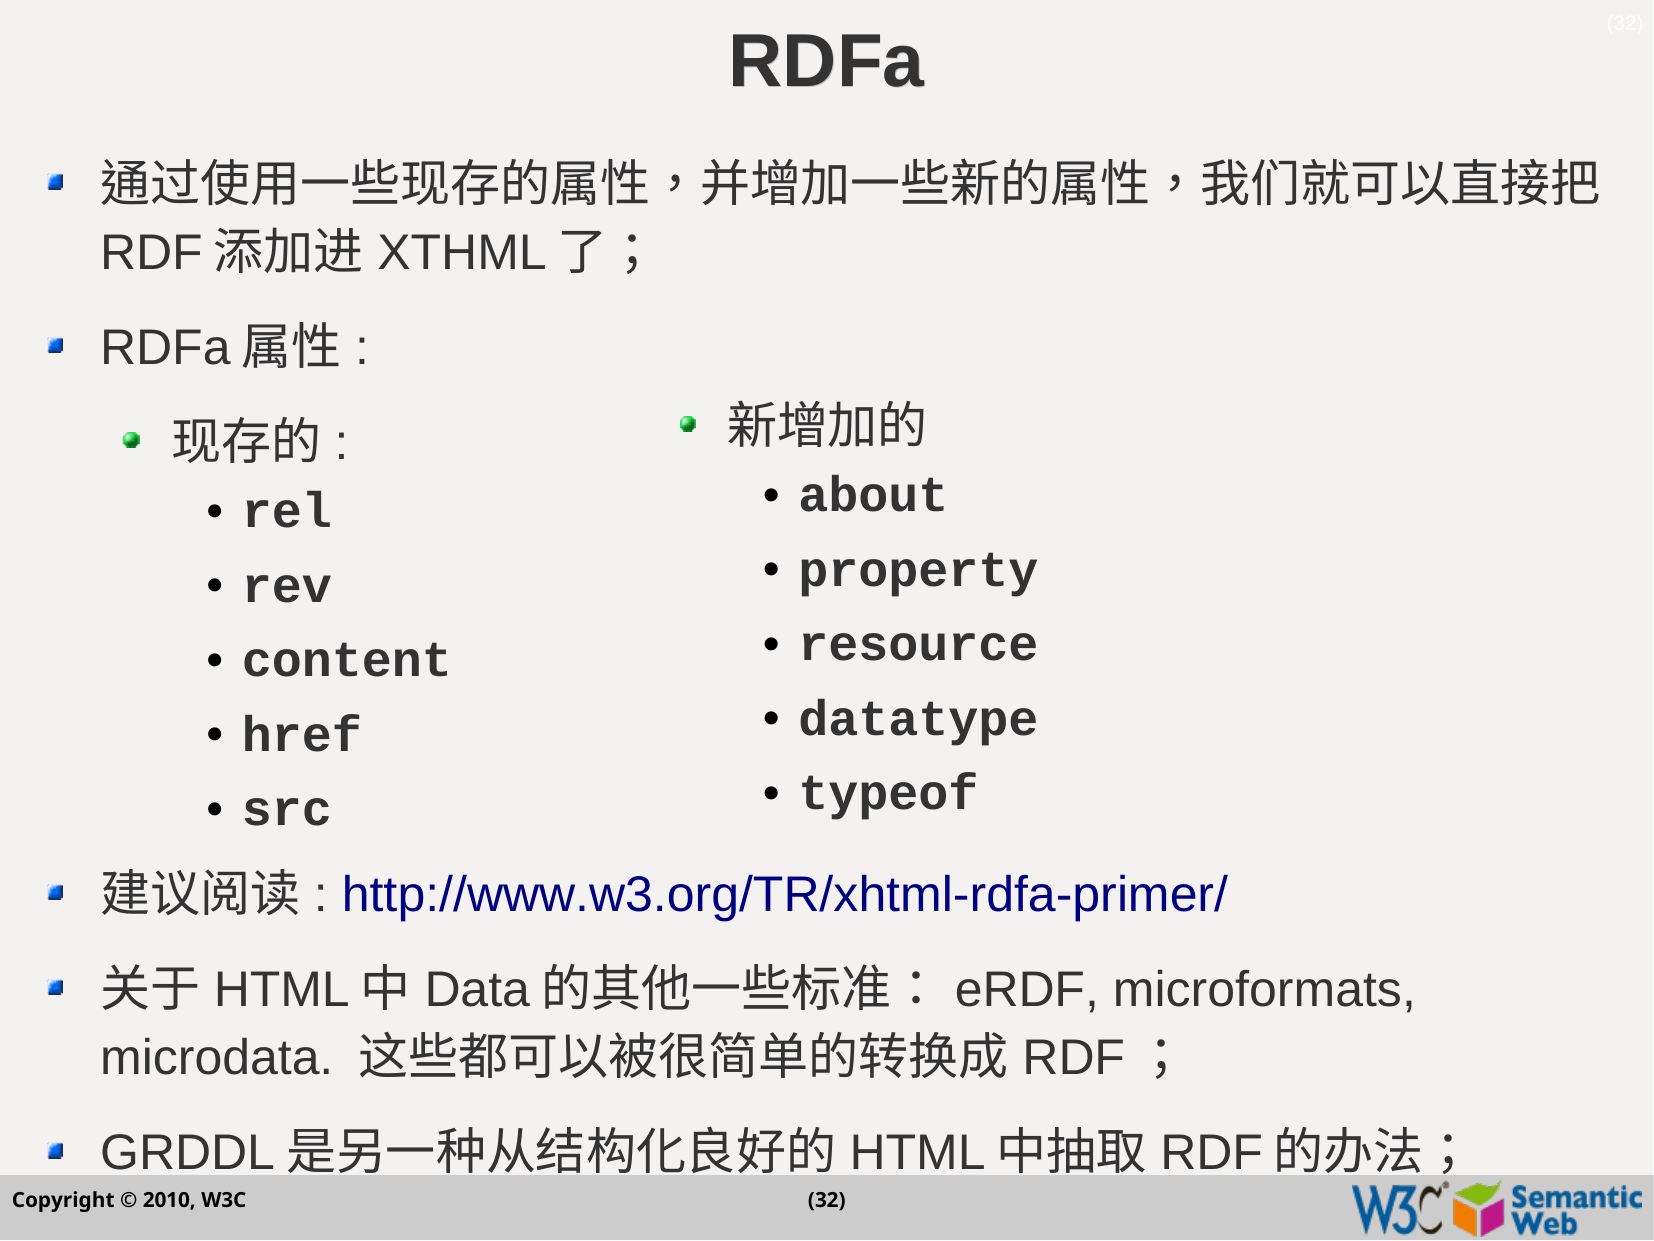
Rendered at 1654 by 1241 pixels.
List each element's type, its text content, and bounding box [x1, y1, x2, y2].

list 通过使用一些现存的属性，并增加一些新的属性，我们就可以直接把RDF添加进XTHML了； RDFa属性: 现存的: rel rev content href src 建议阅读: http://www.w3.org/TR/xhtml-rdfa-primer/ 关于HTML中Data的其他一些标准：eRDF, microformats, microdata. 这些都可以被很简单的转换成RDF； GRDDL是另一种从结构化良好的HTML中抽取RDF的办法； [29, 147, 1624, 1175]
list 新增加的 about property resource datatype typeof [585, 389, 1364, 1056]
title RDFa [0, 0, 1654, 119]
picture [1352, 1178, 1642, 1237]
